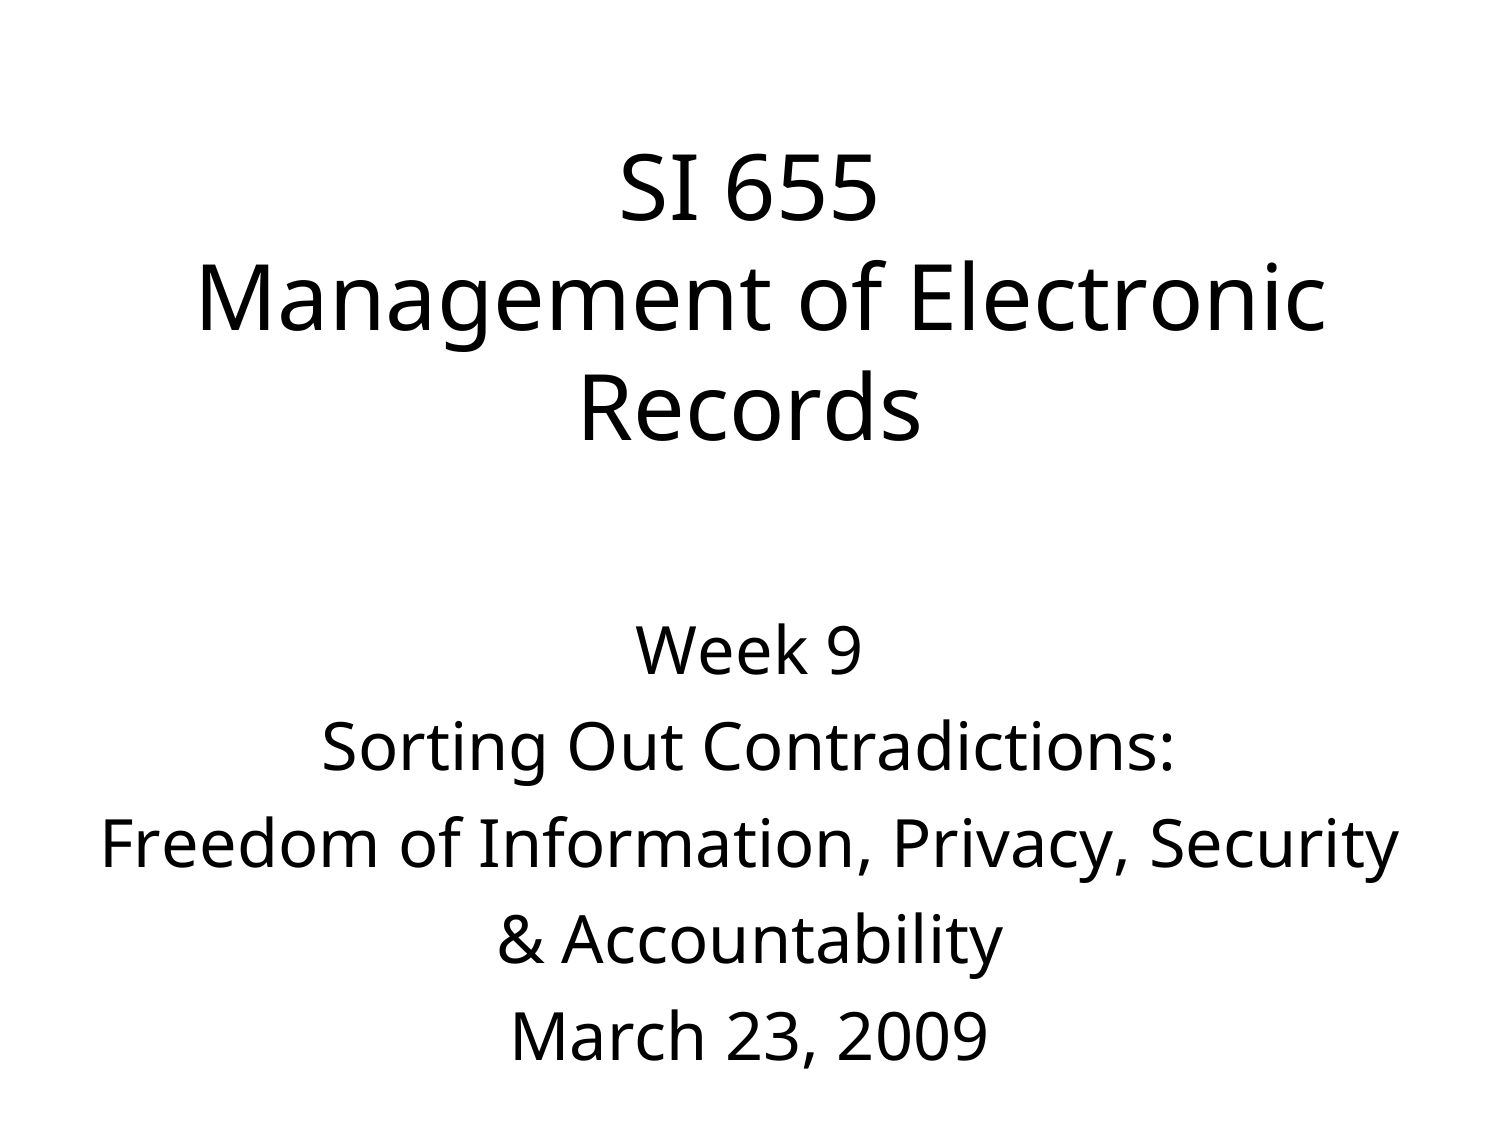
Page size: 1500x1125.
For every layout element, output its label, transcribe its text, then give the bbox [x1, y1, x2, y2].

title SI 655 Management of Electronic Records [112, 121, 1388, 467]
text_box Week 9 Sorting Out Contradictions: Freedom of Information, Privacy, Security & Accountability March 23, 2009 [50, 600, 1450, 1082]
